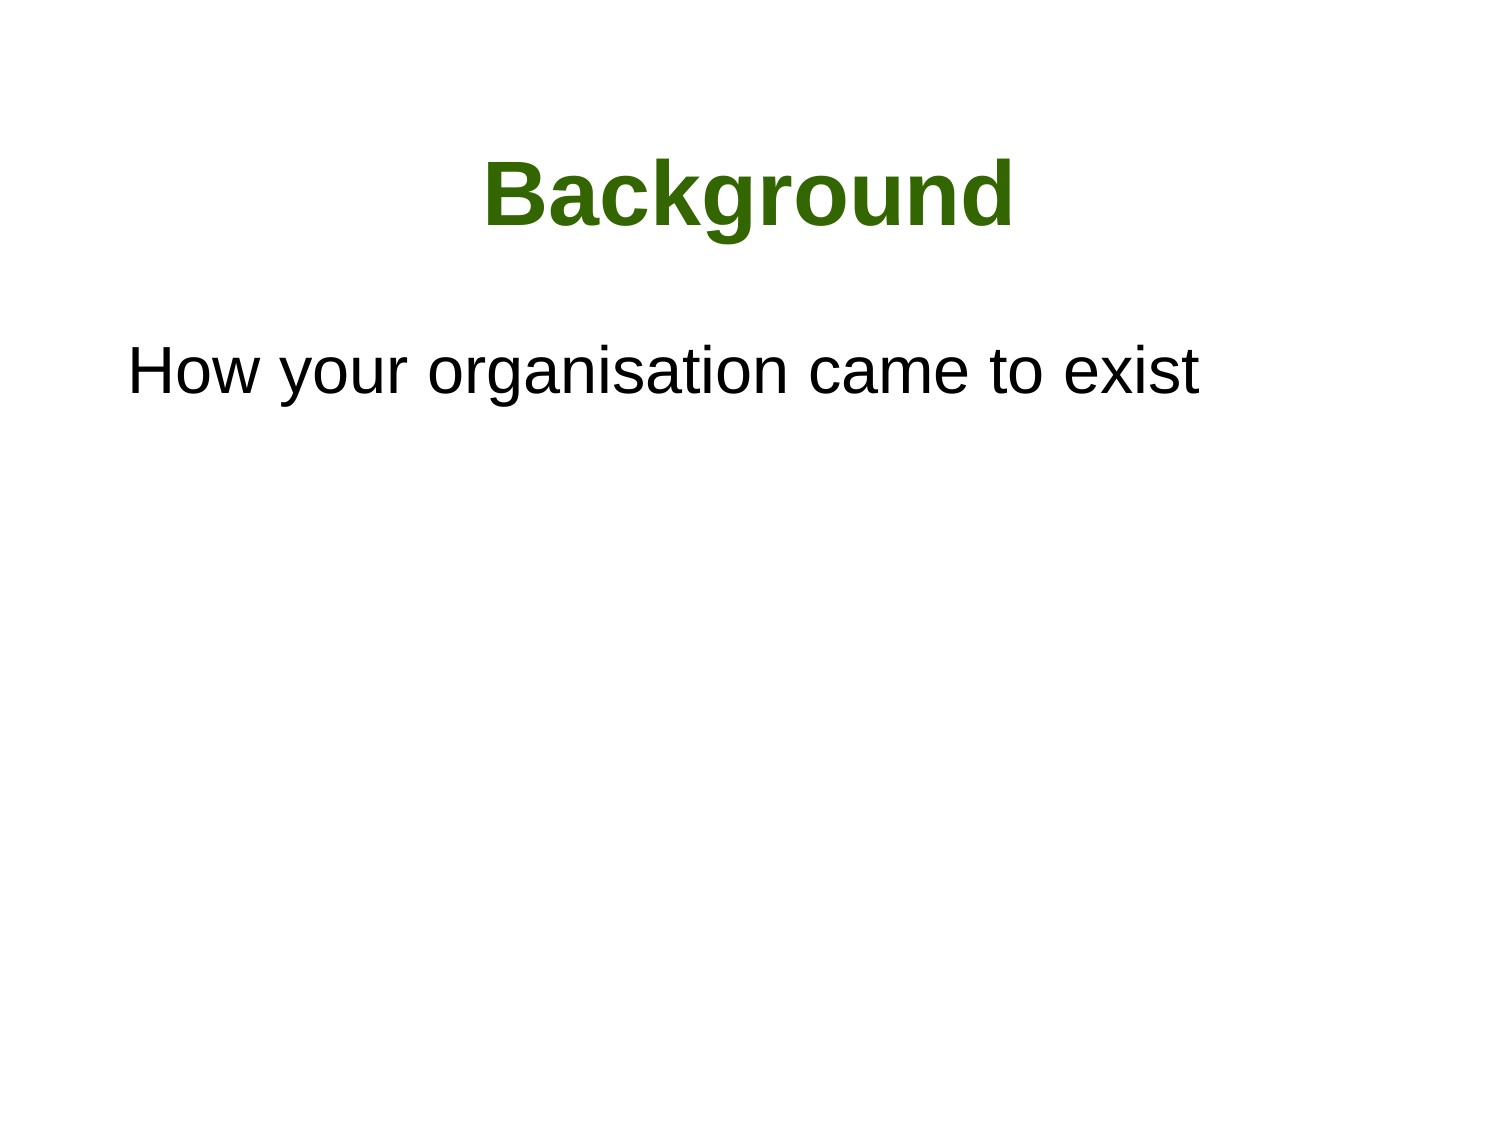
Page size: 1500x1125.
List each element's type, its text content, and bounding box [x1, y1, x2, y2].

list How your organisation came to exist [112, 324, 1388, 1001]
title Background [112, 99, 1388, 288]
